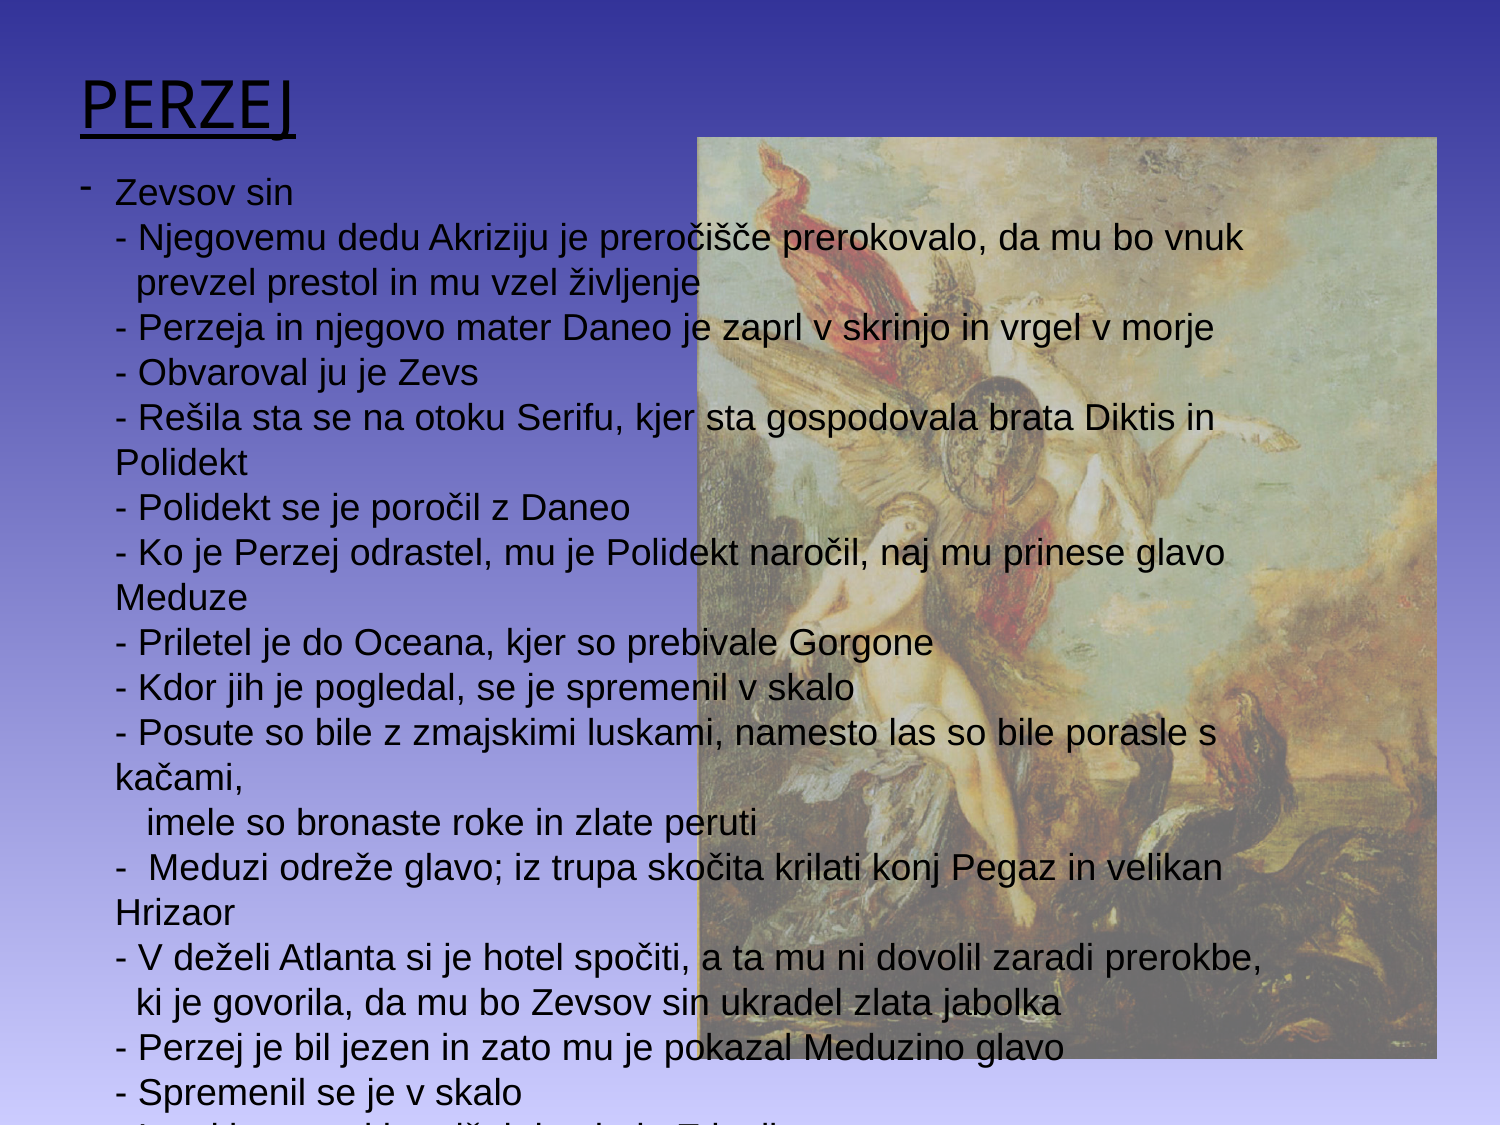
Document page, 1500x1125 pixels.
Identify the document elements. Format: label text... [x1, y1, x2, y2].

picture [697, 137, 1437, 1059]
text_box PERZEJ [64, 54, 668, 150]
text_box Zevsov sin - Njegovemu dedu Akriziju je preročišče prerokovalo, da mu bo vnuk prevzel prestol in mu vzel življenje - Perzeja in njegovo mater Daneo je zaprl v skrinjo in vrgel v morje - Obvaroval ju je Zevs - Rešila sta se na otoku Serifu, kjer sta gospodovala brata Diktis in Polidekt - Polidekt se je poročil z Daneo - Ko je Perzej odrastel, mu je Polidekt naročil, naj mu prinese glavo Meduze - Priletel je do Oceana, kjer so prebivale Gorgone - Kdor jih je pogledal, se je spremenil v skalo - Posute so bile z zmajskimi luskami, namesto las so bile porasle s kačami, imele so bronaste roke in zlate peruti - Meduzi odreže glavo; iz trupa skočita krilati konj Pegaz in velikan Hrizaor - V deželi Atlanta si je hotel spočiti, a ta mu ni dovolil zaradi prerokbe, ki je govorila, da mu bo Zevsov sin ukradel zlata jabolka - Perzej je bil jezen in zato mu je pokazal Meduzino glavo - Spremenil se je v skalo - Letel je naprej in prišel do obale Etiopije - Na morski pečini je opazil priklenjeno deklico - Bila je Andromeda, hčer kralja Kefeja [64, 160, 1353, 1125]
